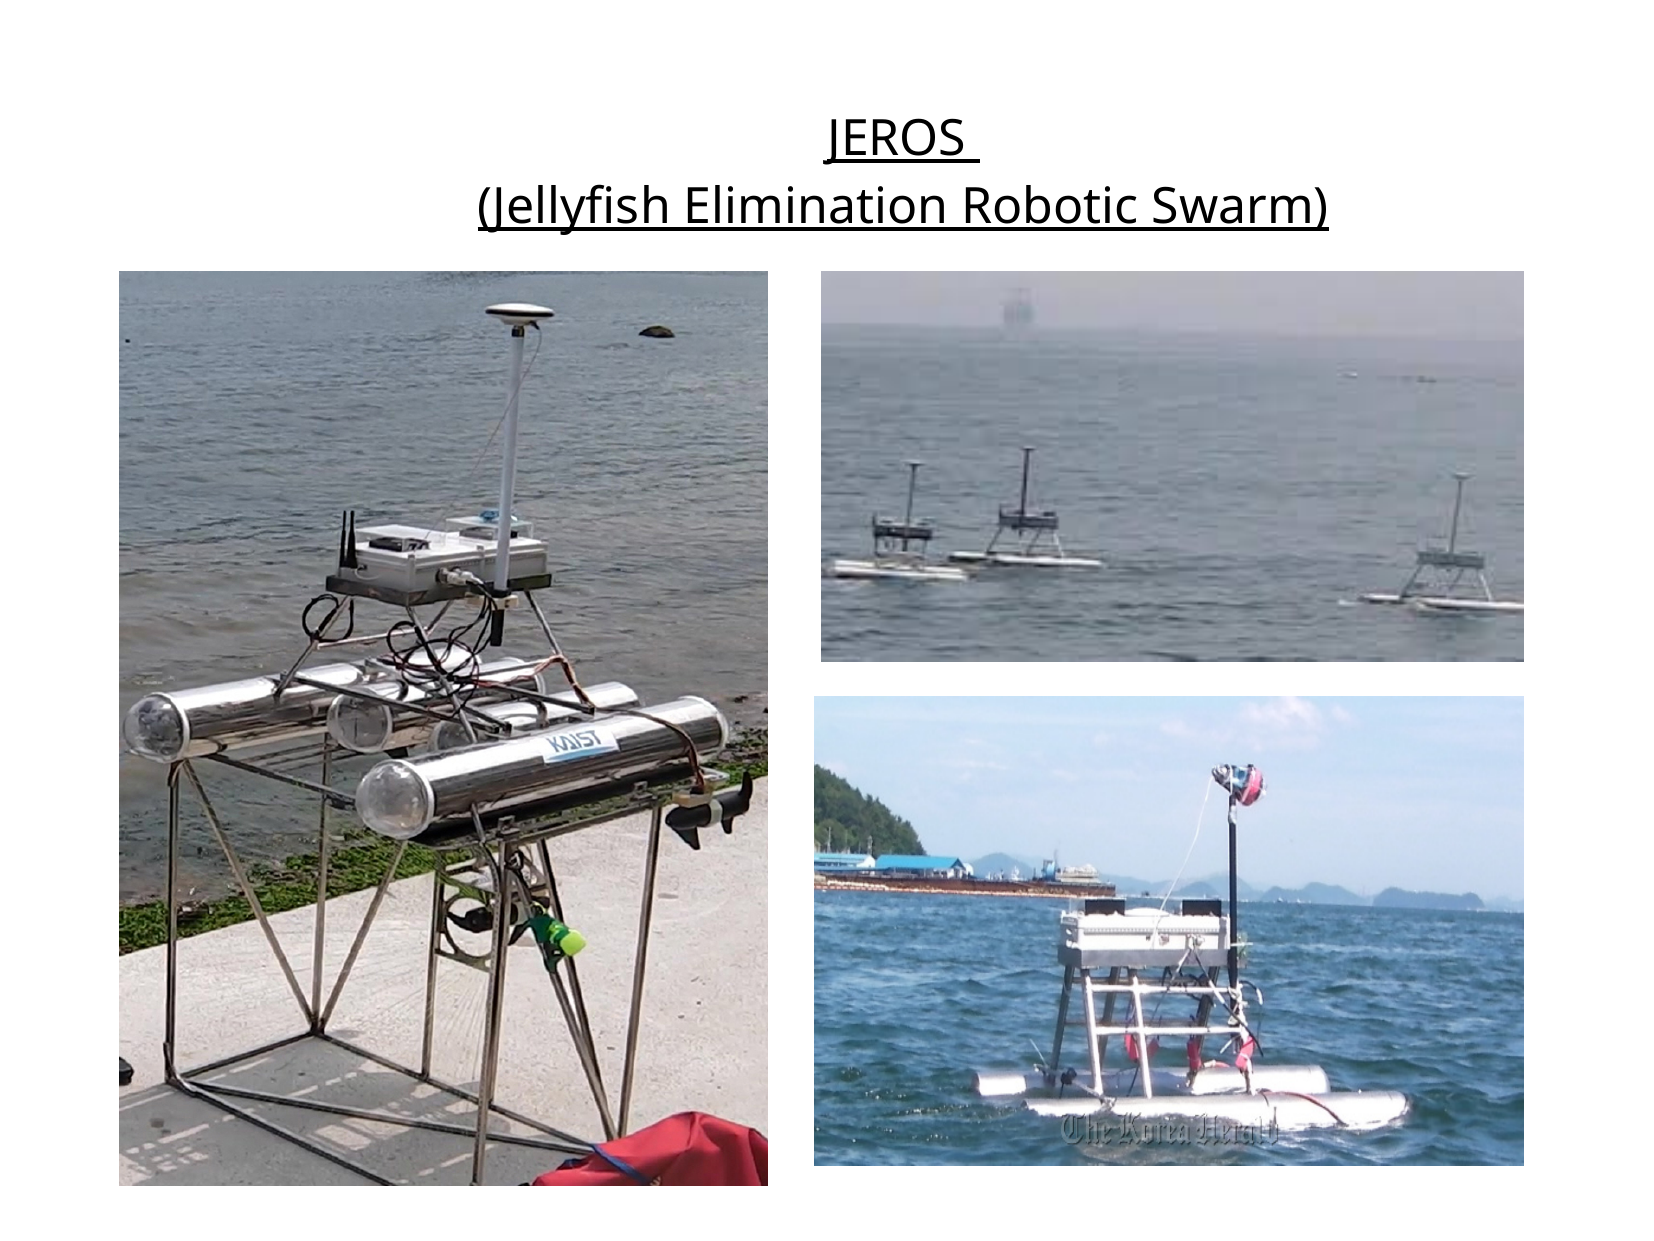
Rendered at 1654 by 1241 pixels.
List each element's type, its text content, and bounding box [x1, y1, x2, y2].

picture [814, 696, 1524, 1166]
text_box JEROS (Jellyfish Elimination Robotic Swarm) [248, 94, 1560, 249]
picture [821, 271, 1524, 662]
picture [119, 271, 768, 1186]
